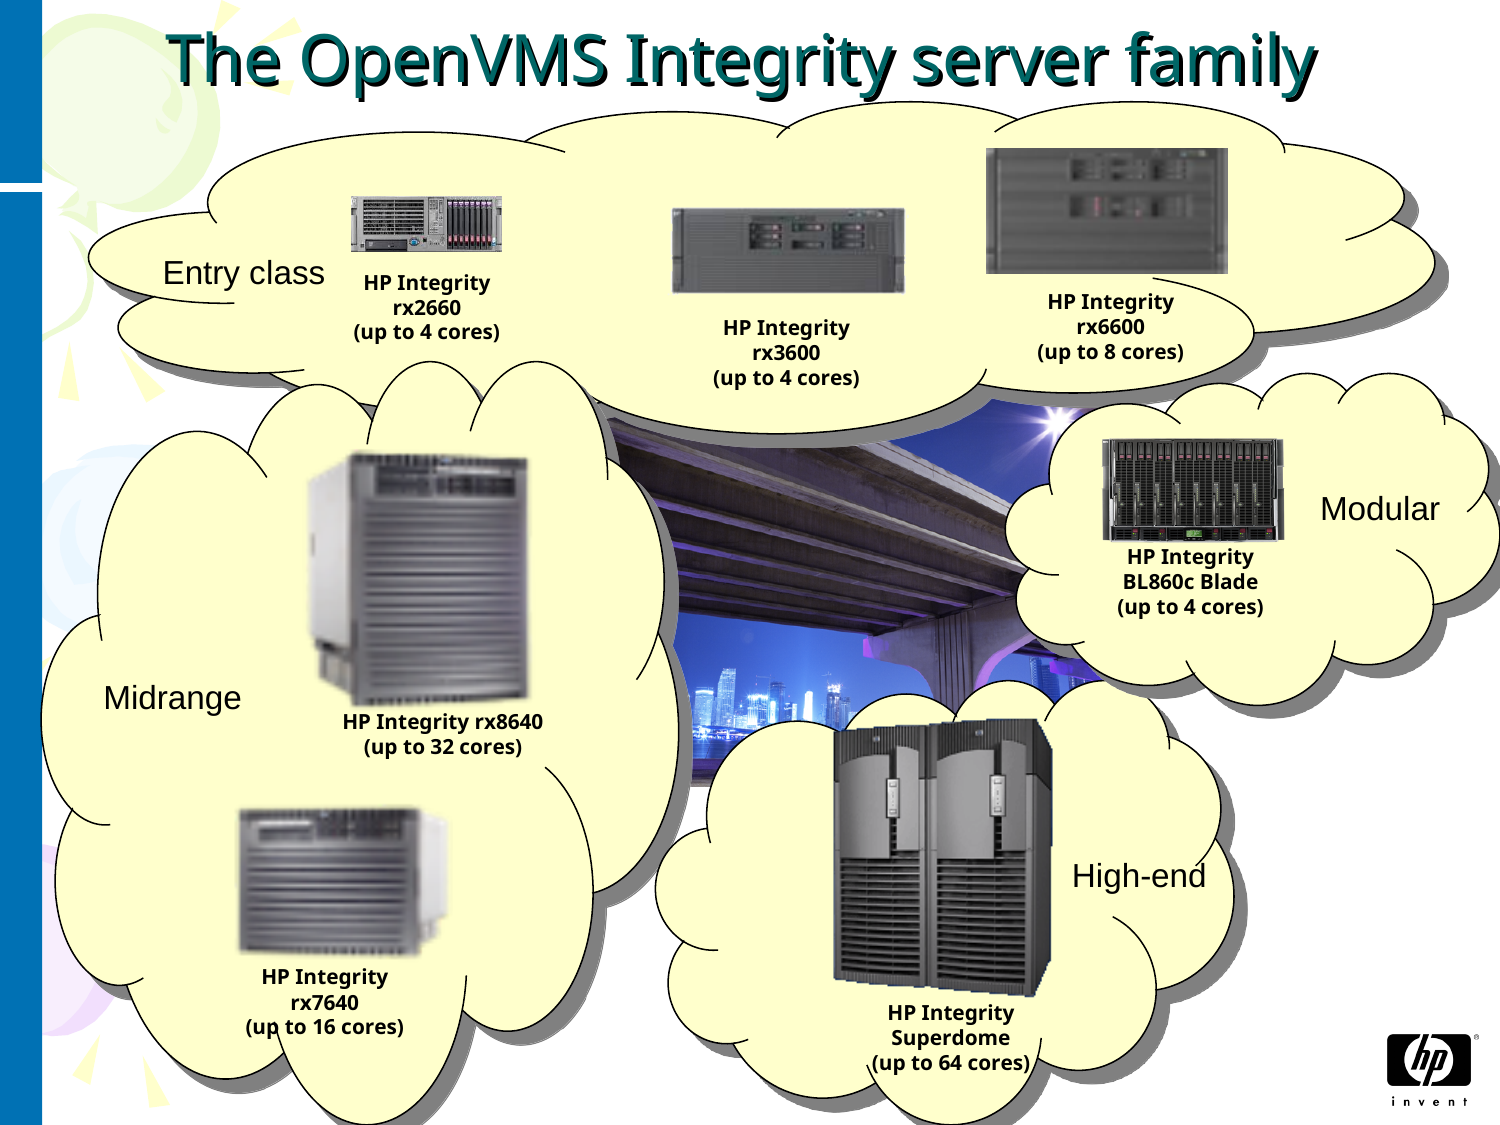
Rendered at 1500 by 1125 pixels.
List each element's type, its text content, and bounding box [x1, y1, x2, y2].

picture [218, 791, 480, 983]
text_box HP Integrity rx3600 (up to 4 cores) [713, 314, 860, 390]
text_box Modular [1305, 479, 1459, 536]
title The OpenVMS Integrity server family [64, 0, 1418, 105]
text_box HP Integrity rx7640 (up to 16 cores) [230, 964, 420, 1040]
picture [593, 385, 1105, 1002]
picture [1387, 1034, 1479, 1106]
text_box HP Integrity BL860c Blade (up to 4 cores) [1117, 543, 1264, 619]
text_box Entry class [147, 243, 349, 299]
text_box [855, 373, 1500, 846]
picture [986, 148, 1228, 274]
picture [289, 444, 556, 735]
text_box [655, 721, 1031, 1125]
text_box HP Integrity rx2660 (up to 4 cores) [353, 269, 501, 345]
picture [1092, 432, 1294, 555]
text_box HP Integrity rx6600 (up to 8 cores) [1037, 288, 1185, 364]
picture [351, 196, 502, 252]
text_box High-end [1057, 846, 1258, 902]
text_box Midrange [88, 668, 290, 725]
text_box [41, 105, 1435, 1125]
text_box HP Integrity Superdome (up to 64 cores) [832, 999, 1070, 1075]
text_box HP Integrity rx8640 (up to 32 cores) [336, 708, 550, 759]
text_box [1062, 902, 1234, 1071]
picture [655, 184, 922, 319]
